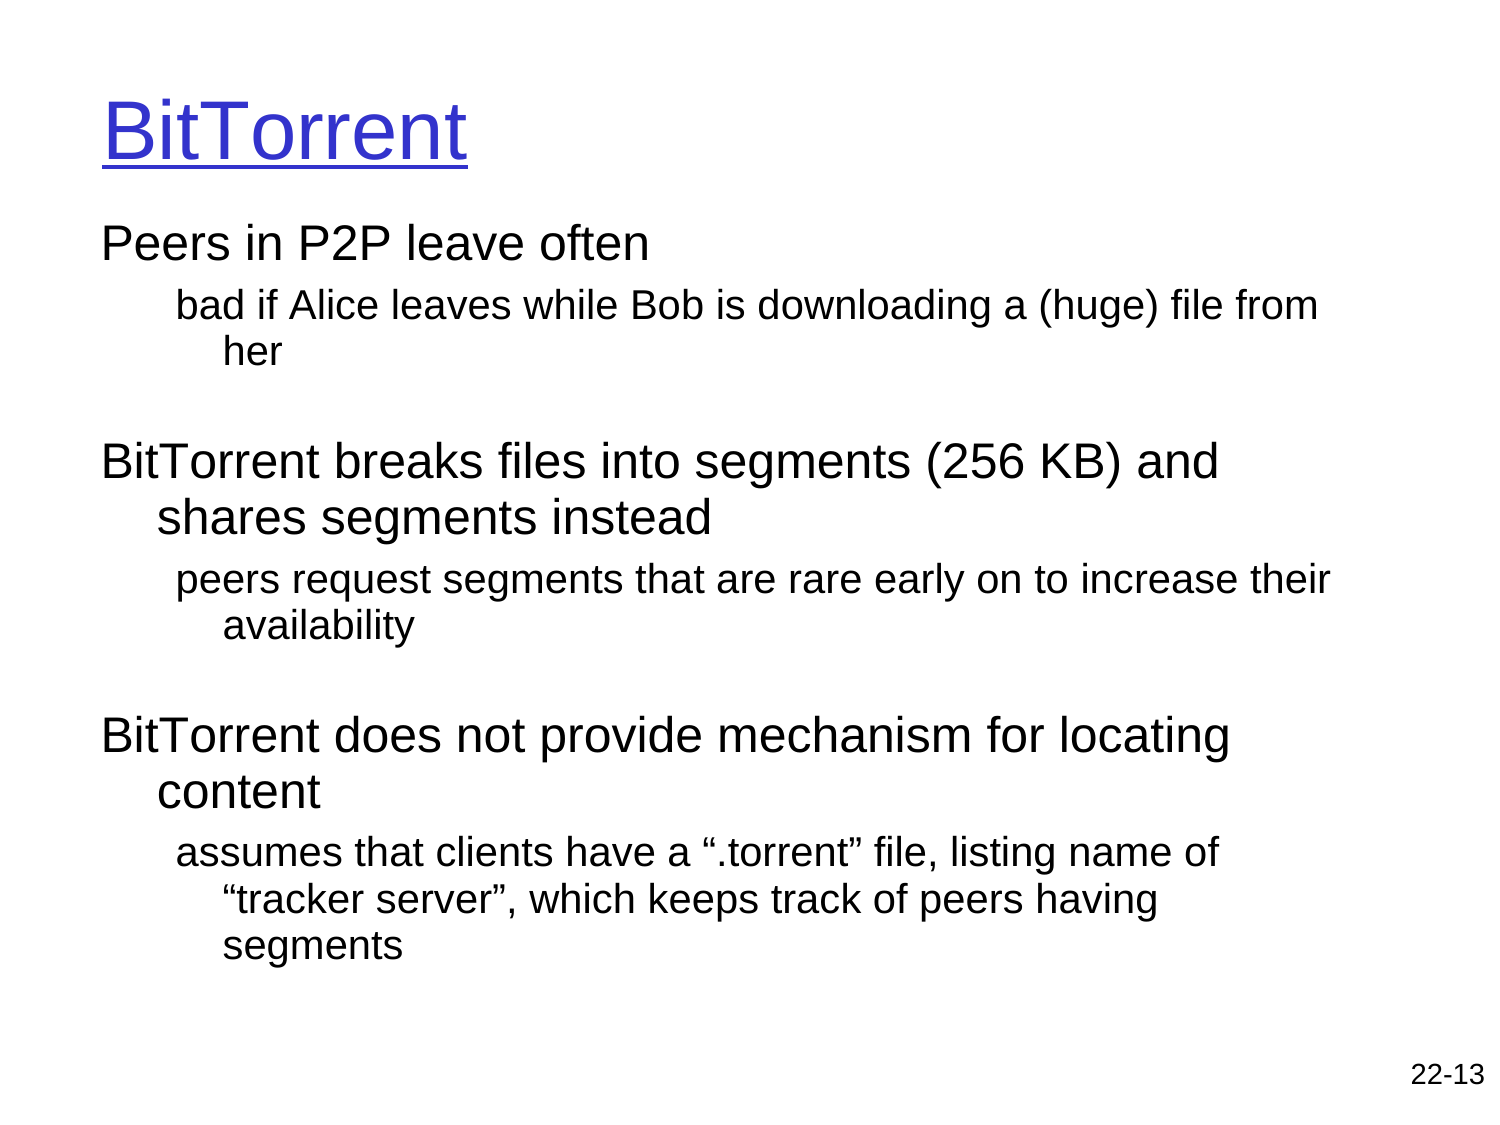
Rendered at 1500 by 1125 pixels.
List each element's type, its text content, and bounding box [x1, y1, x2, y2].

title BitTorrent [87, 37, 1363, 225]
list Peers in P2P leave often bad if Alice leaves while Bob is downloading a (huge) file from her BitTorrent breaks files into segments (256 KB) and shares segments instead peers request segments that are rare early on to increase their availability BitTorrent does not provide mechanism for locating content assumes that clients have a “.torrent” file, listing name of “tracker server”, which keeps track of peers having segments [85, 207, 1361, 977]
